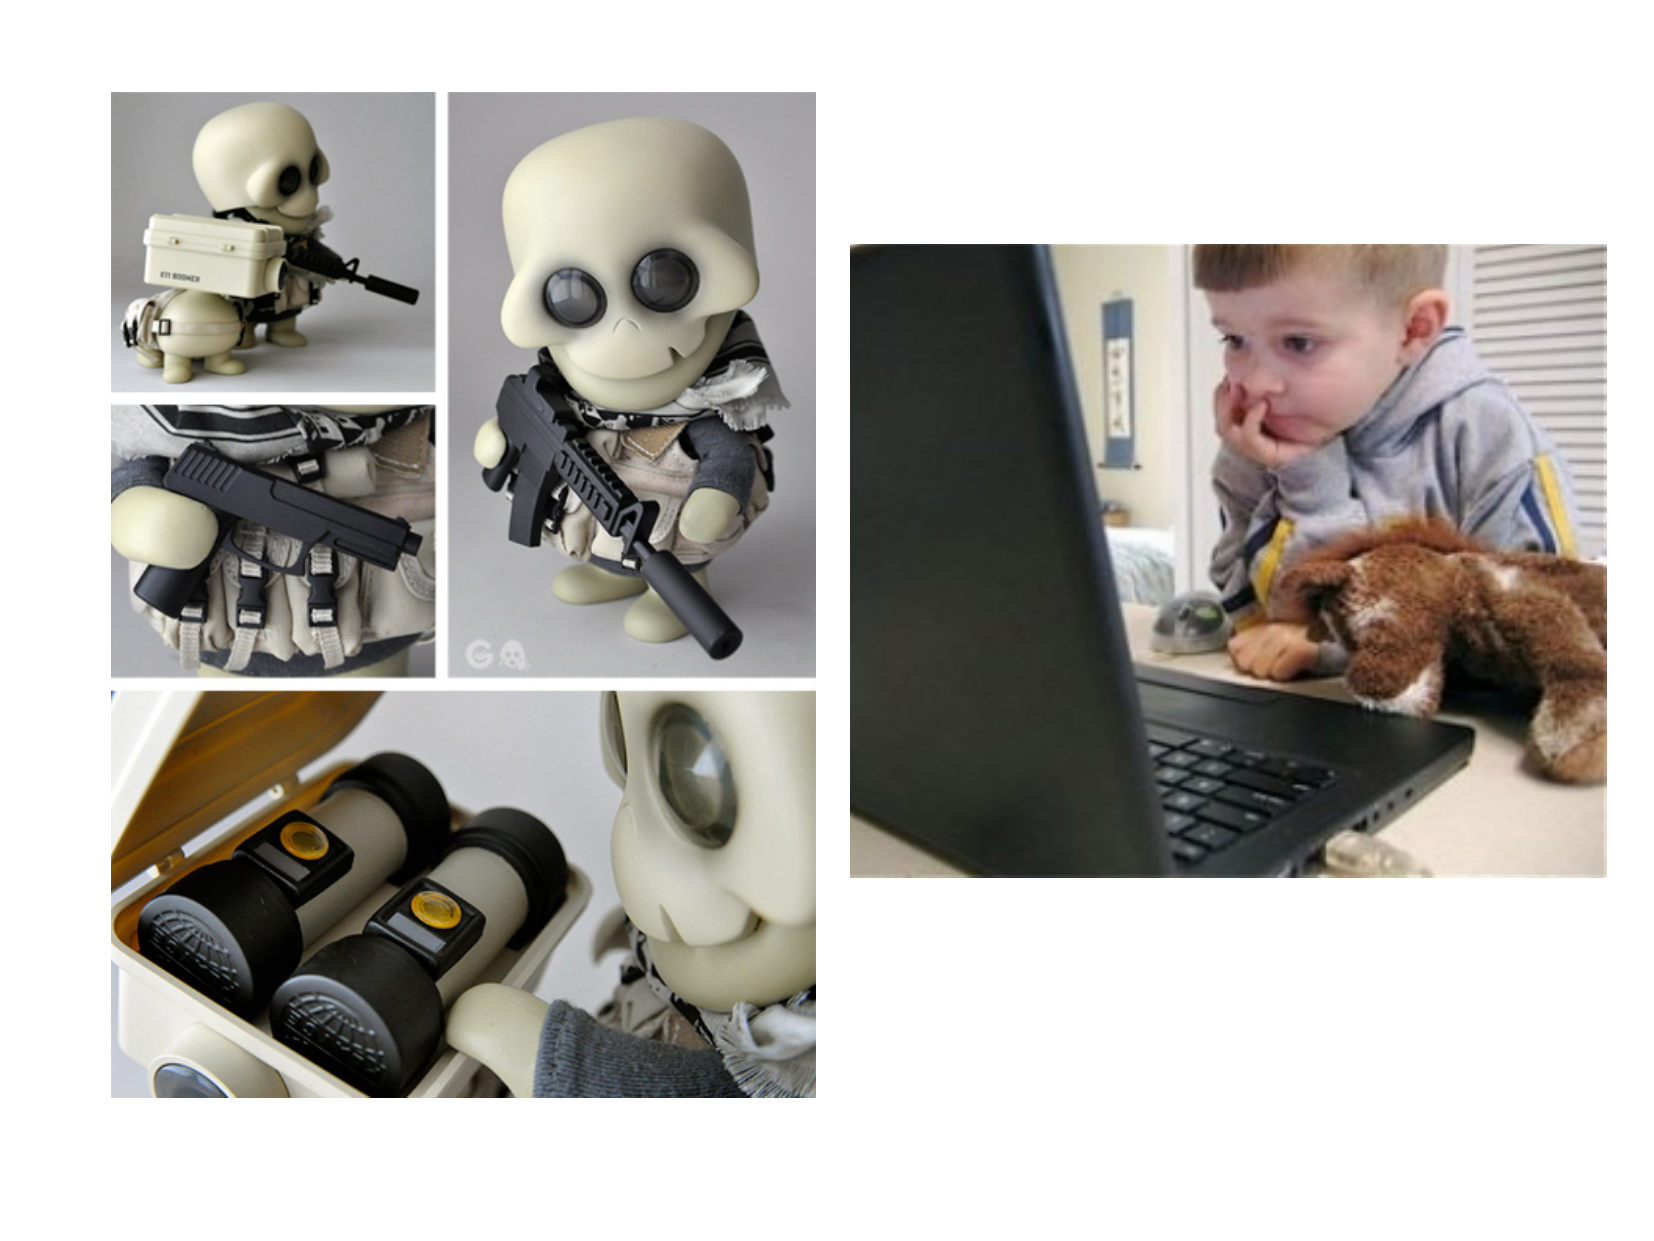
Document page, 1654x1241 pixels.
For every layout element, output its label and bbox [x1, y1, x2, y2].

picture [111, 92, 816, 1098]
picture [850, 245, 1607, 878]
